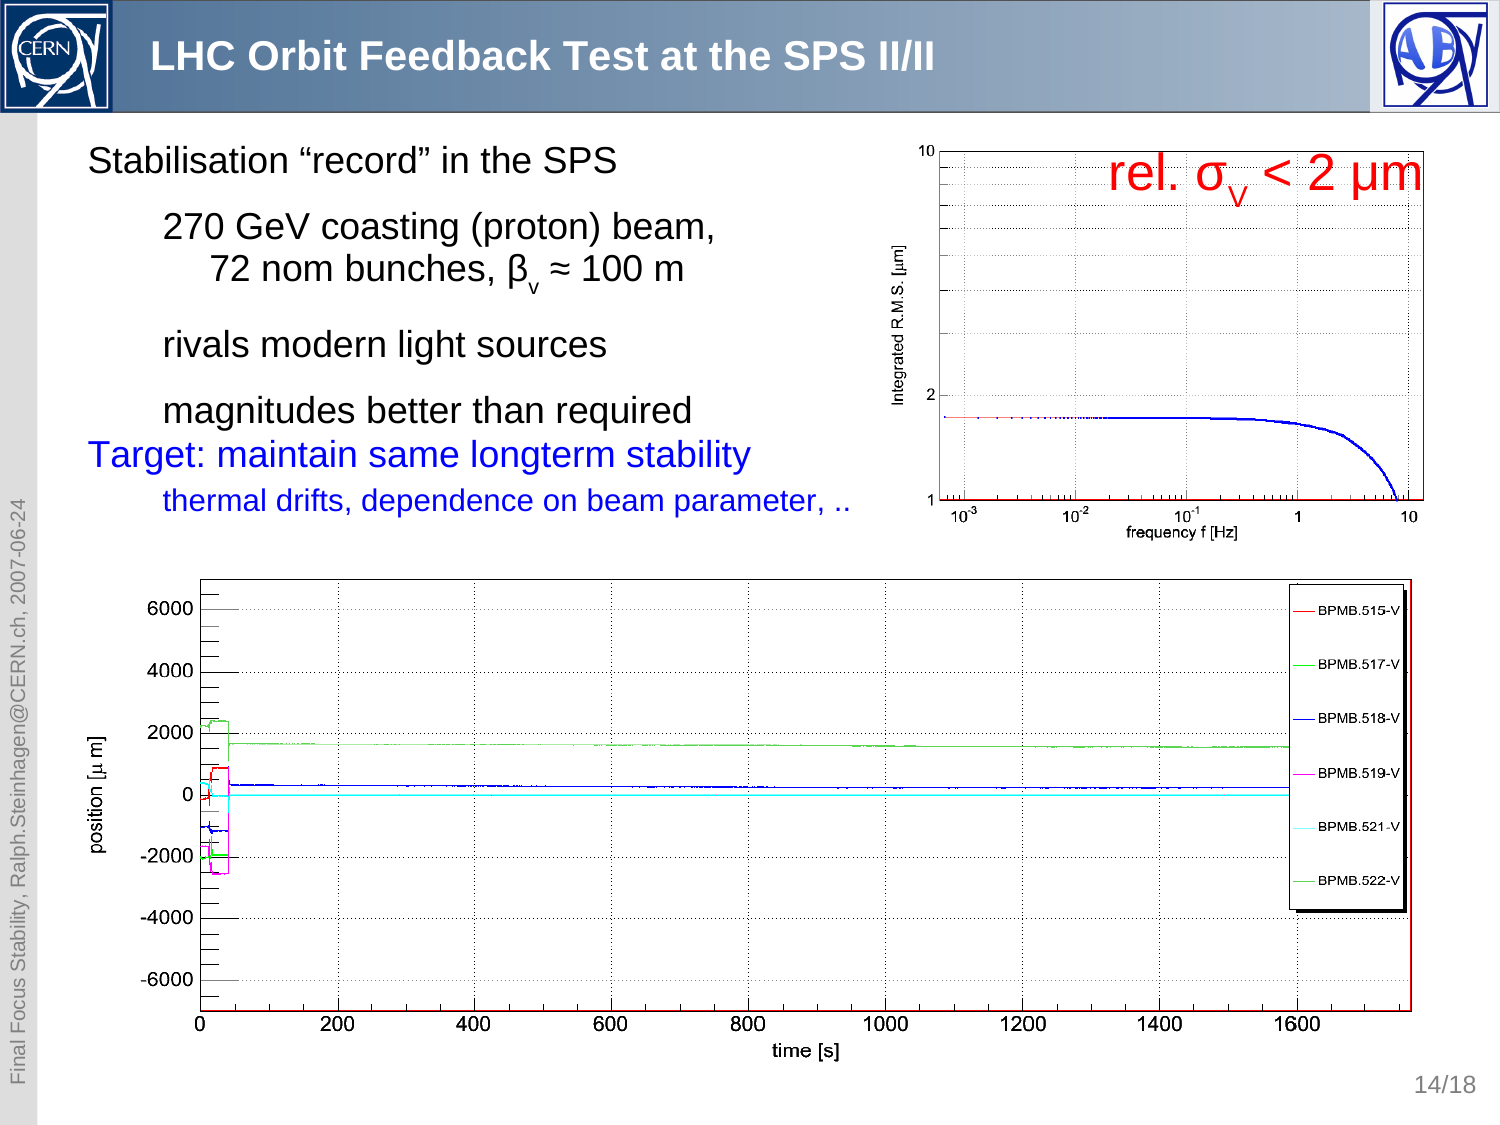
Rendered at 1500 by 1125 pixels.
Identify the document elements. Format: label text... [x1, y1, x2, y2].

title LHC Orbit Feedback Test at the SPS II/II [150, 0, 1201, 113]
picture [879, 128, 1436, 544]
picture [1382, 1, 1489, 108]
text_box rel. σV < 2 μm [1019, 136, 1433, 222]
picture [0, 0, 113, 113]
picture [69, 572, 1458, 1065]
list Stabilisation “record” in the SPS 270 GeV coasting (proton) beam, 72 nom bunches, βv ≈ 100 m rivals modern light sources magnitudes better than required Target: maintain same longterm stability thermal drifts, dependence on beam parameter, .. [87, 137, 1438, 572]
